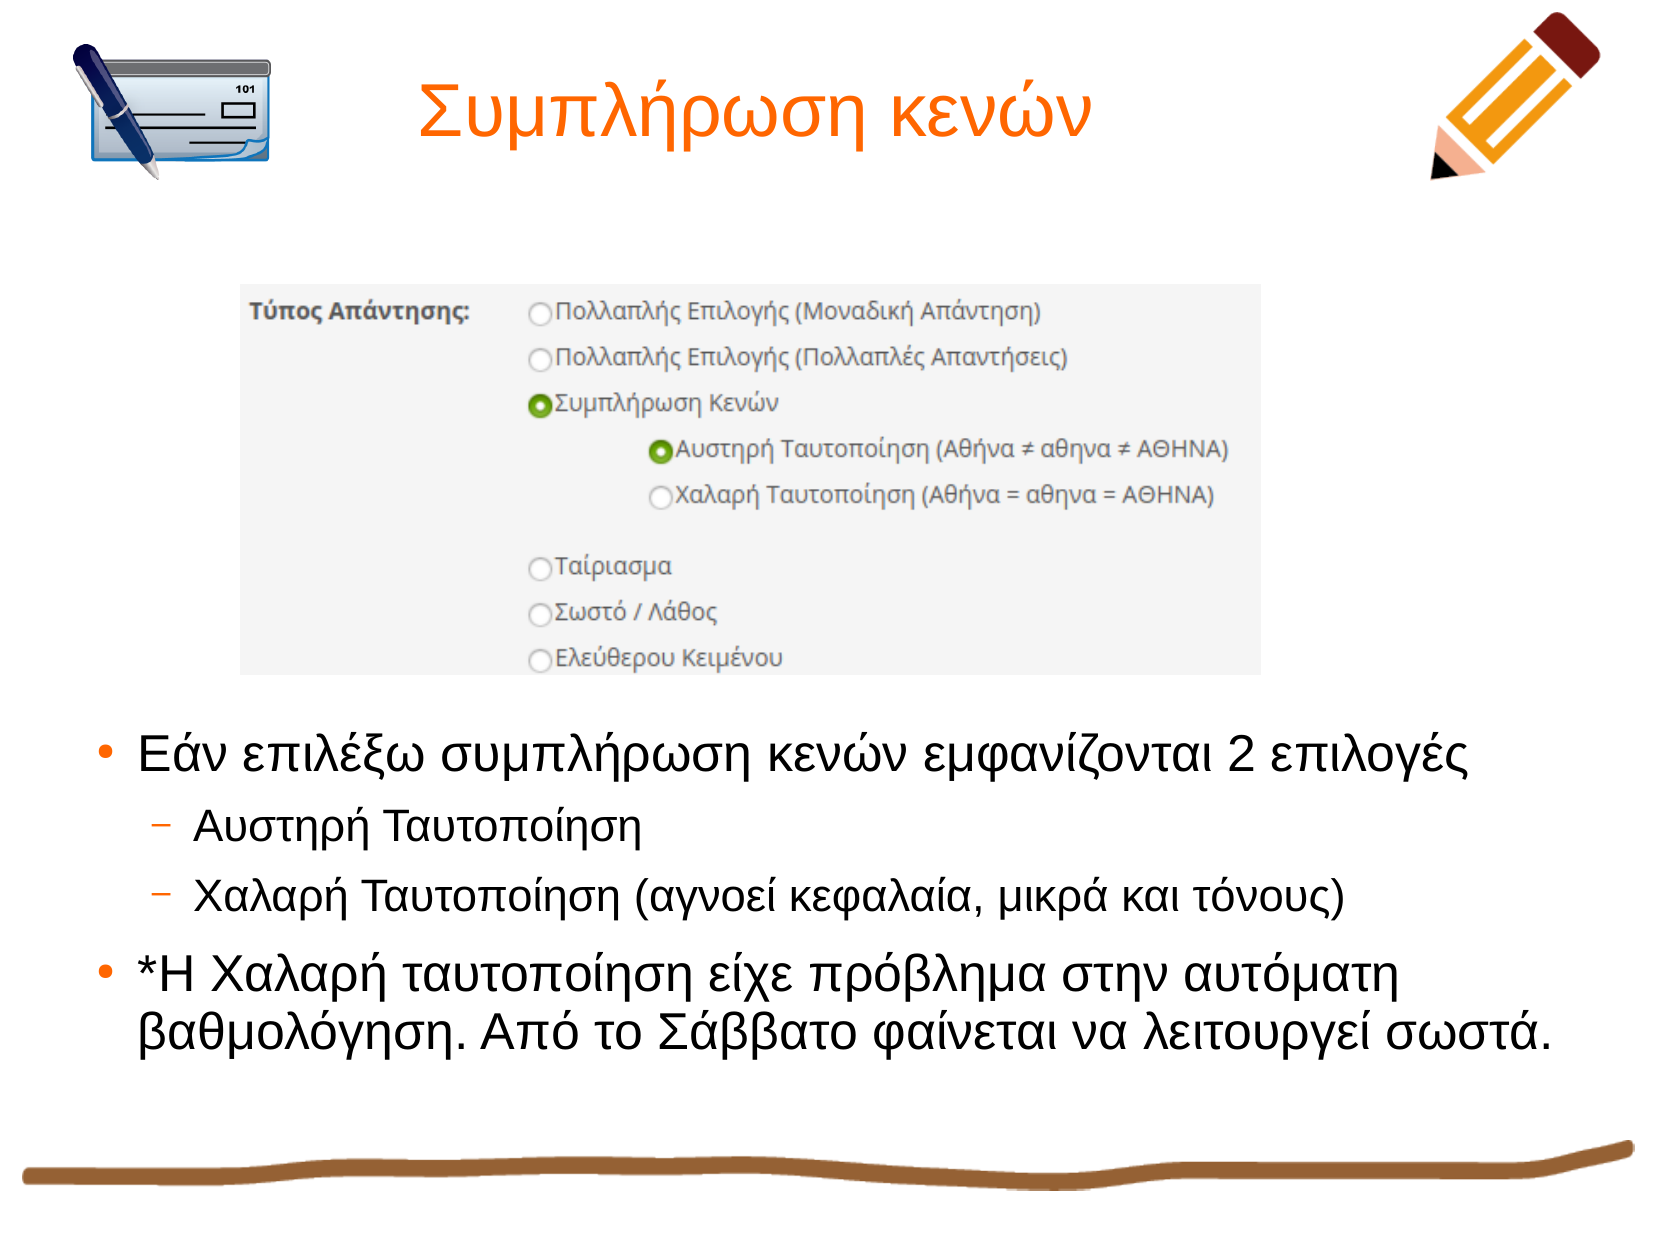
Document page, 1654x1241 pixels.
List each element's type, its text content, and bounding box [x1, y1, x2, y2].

picture [73, 44, 271, 181]
picture [240, 284, 1261, 676]
picture [22, 1140, 1635, 1191]
title Συμπλήρωση κενών [271, 49, 1430, 172]
list Εάν επιλέξω συμπλήρωση κενών εμφανίζονται 2 επιλογές Αυστηρή Ταυτοποίηση Χαλαρή Ταυτοποίηση (αγνοεί κεφαλαία, μικρά και τόνους) *Η Χαλαρή ταυτοποίηση είχε πρόβλημα στην αυτόματη βαθμολόγηση. Από το Σάββατο φαίνεται να λειτουργεί σωστά. [82, 724, 1571, 1121]
picture [1430, 12, 1601, 181]
